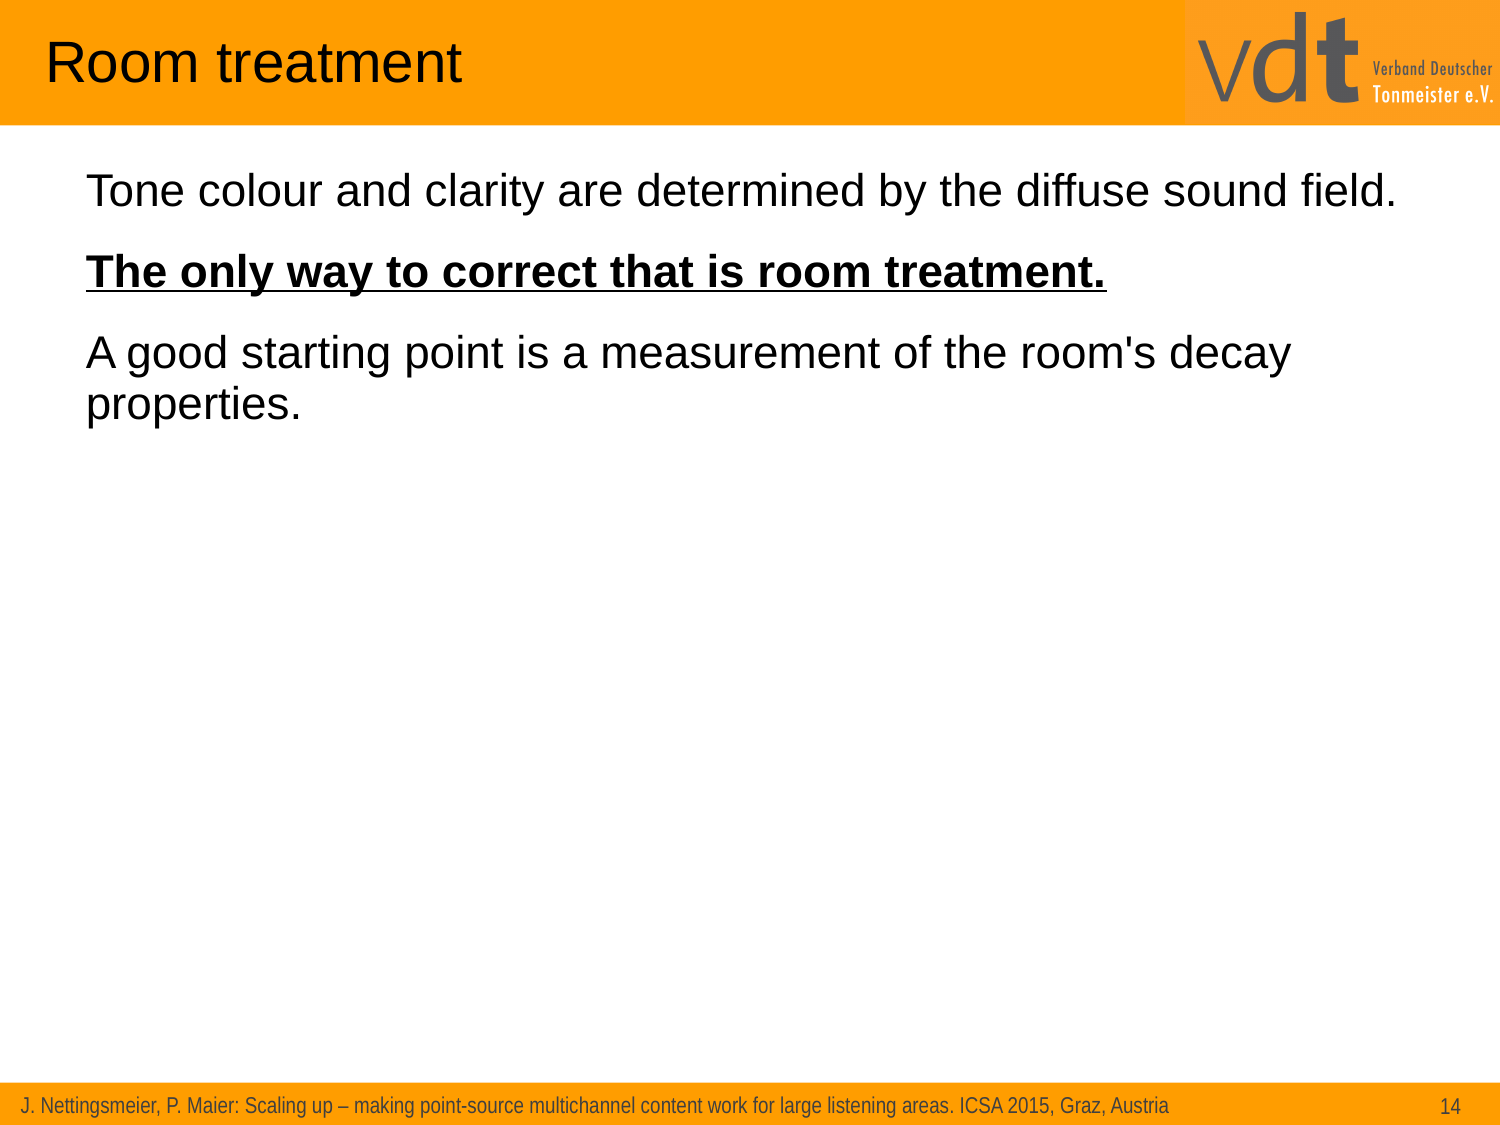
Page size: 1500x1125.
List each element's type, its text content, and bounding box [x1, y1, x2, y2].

title Room treatment [45, 0, 1171, 126]
picture [1185, 0, 1500, 124]
list Tone colour and clarity are determined by the diffuse sound field. The only way to correct that is room treatment. A good starting point is a measurement of the room's decay properties. [15, 164, 1486, 1066]
